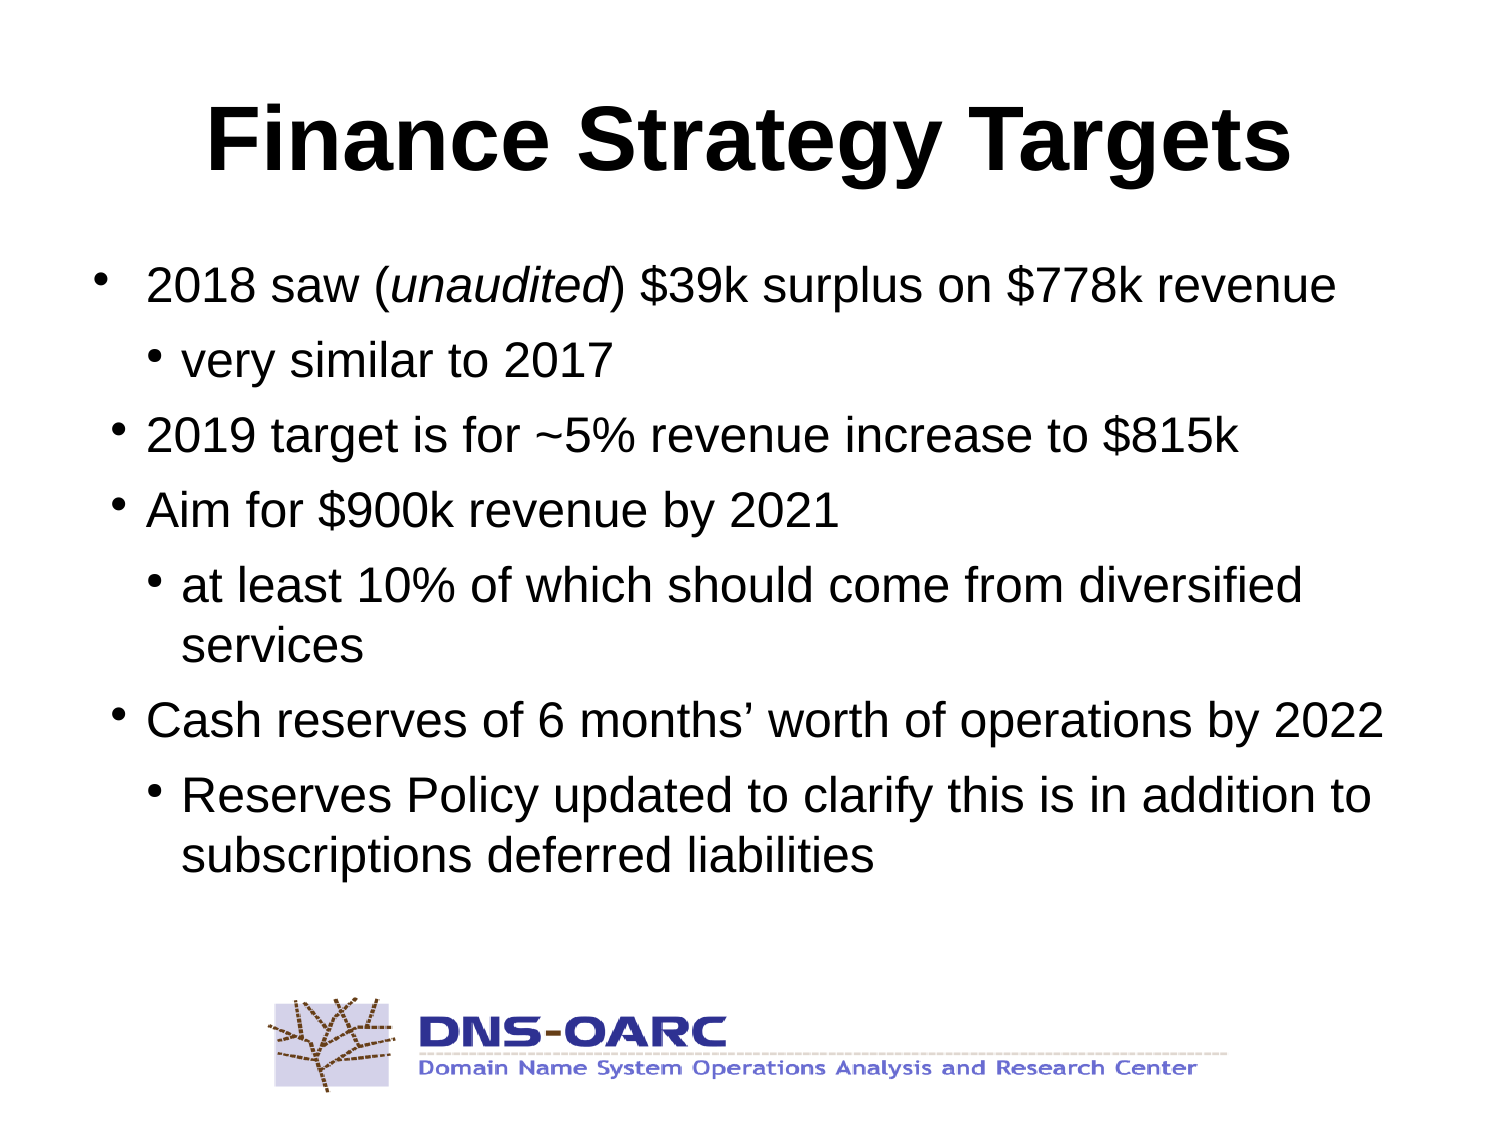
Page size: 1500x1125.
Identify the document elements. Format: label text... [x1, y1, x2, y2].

text_box 2018 saw (unaudited) $39k surplus on $778k revenue very similar to 2017 2019 target is for ~5% revenue increase to $815k Aim for $900k revenue by 2021 at least 10% of which should come from diversified services Cash reserves of 6 months’ worth of operations by 2022 Reserves Policy updated to clarify this is in addition to subscriptions deferred liabilities [74, 252, 1425, 941]
picture [214, 991, 1259, 1099]
title Finance Strategy Targets [75, 44, 1425, 233]
